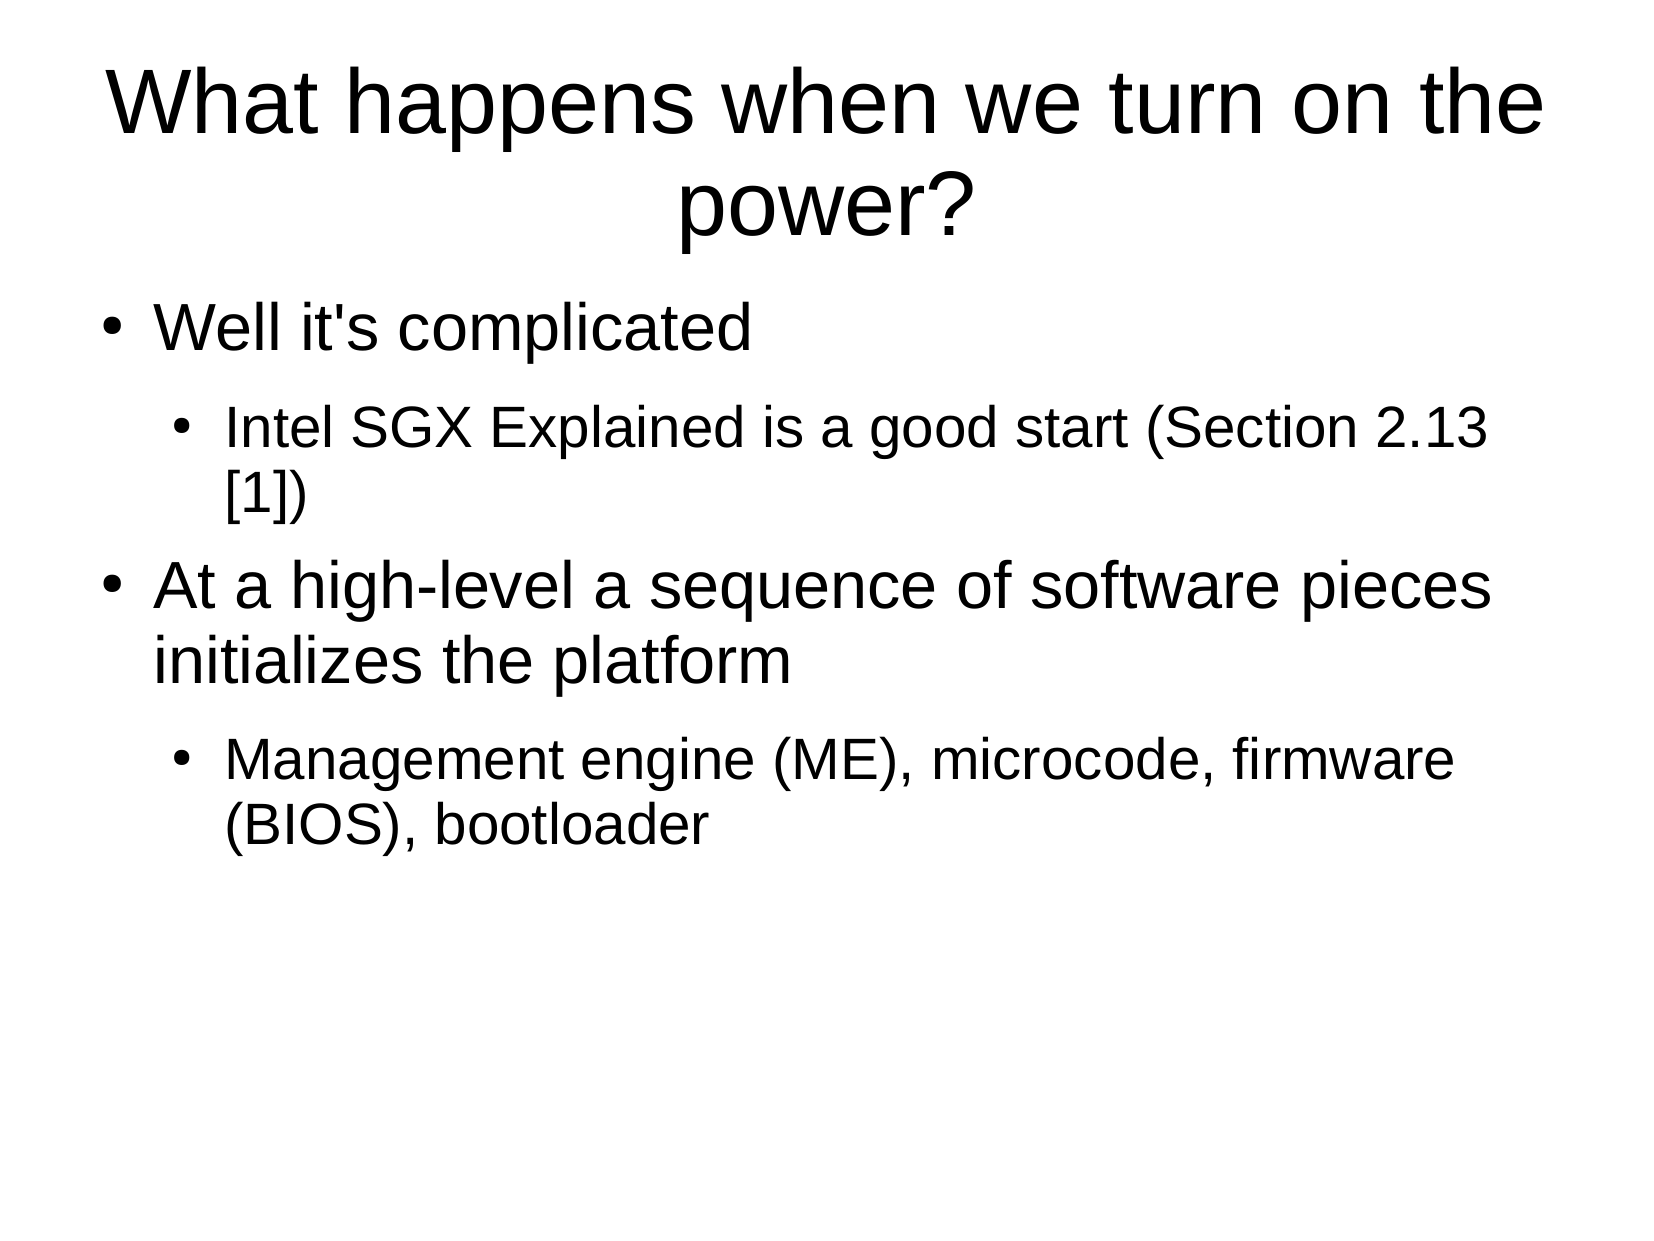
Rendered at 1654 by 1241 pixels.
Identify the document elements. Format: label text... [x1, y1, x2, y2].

list Well it's complicated Intel SGX Explained is a good start (Section 2.13 [1]) At a high-level a sequence of software pieces initializes the platform Management engine (ME), microcode, firmware (BIOS), bootloader [82, 290, 1571, 1010]
title What happens when we turn on the power? [82, 49, 1571, 257]
